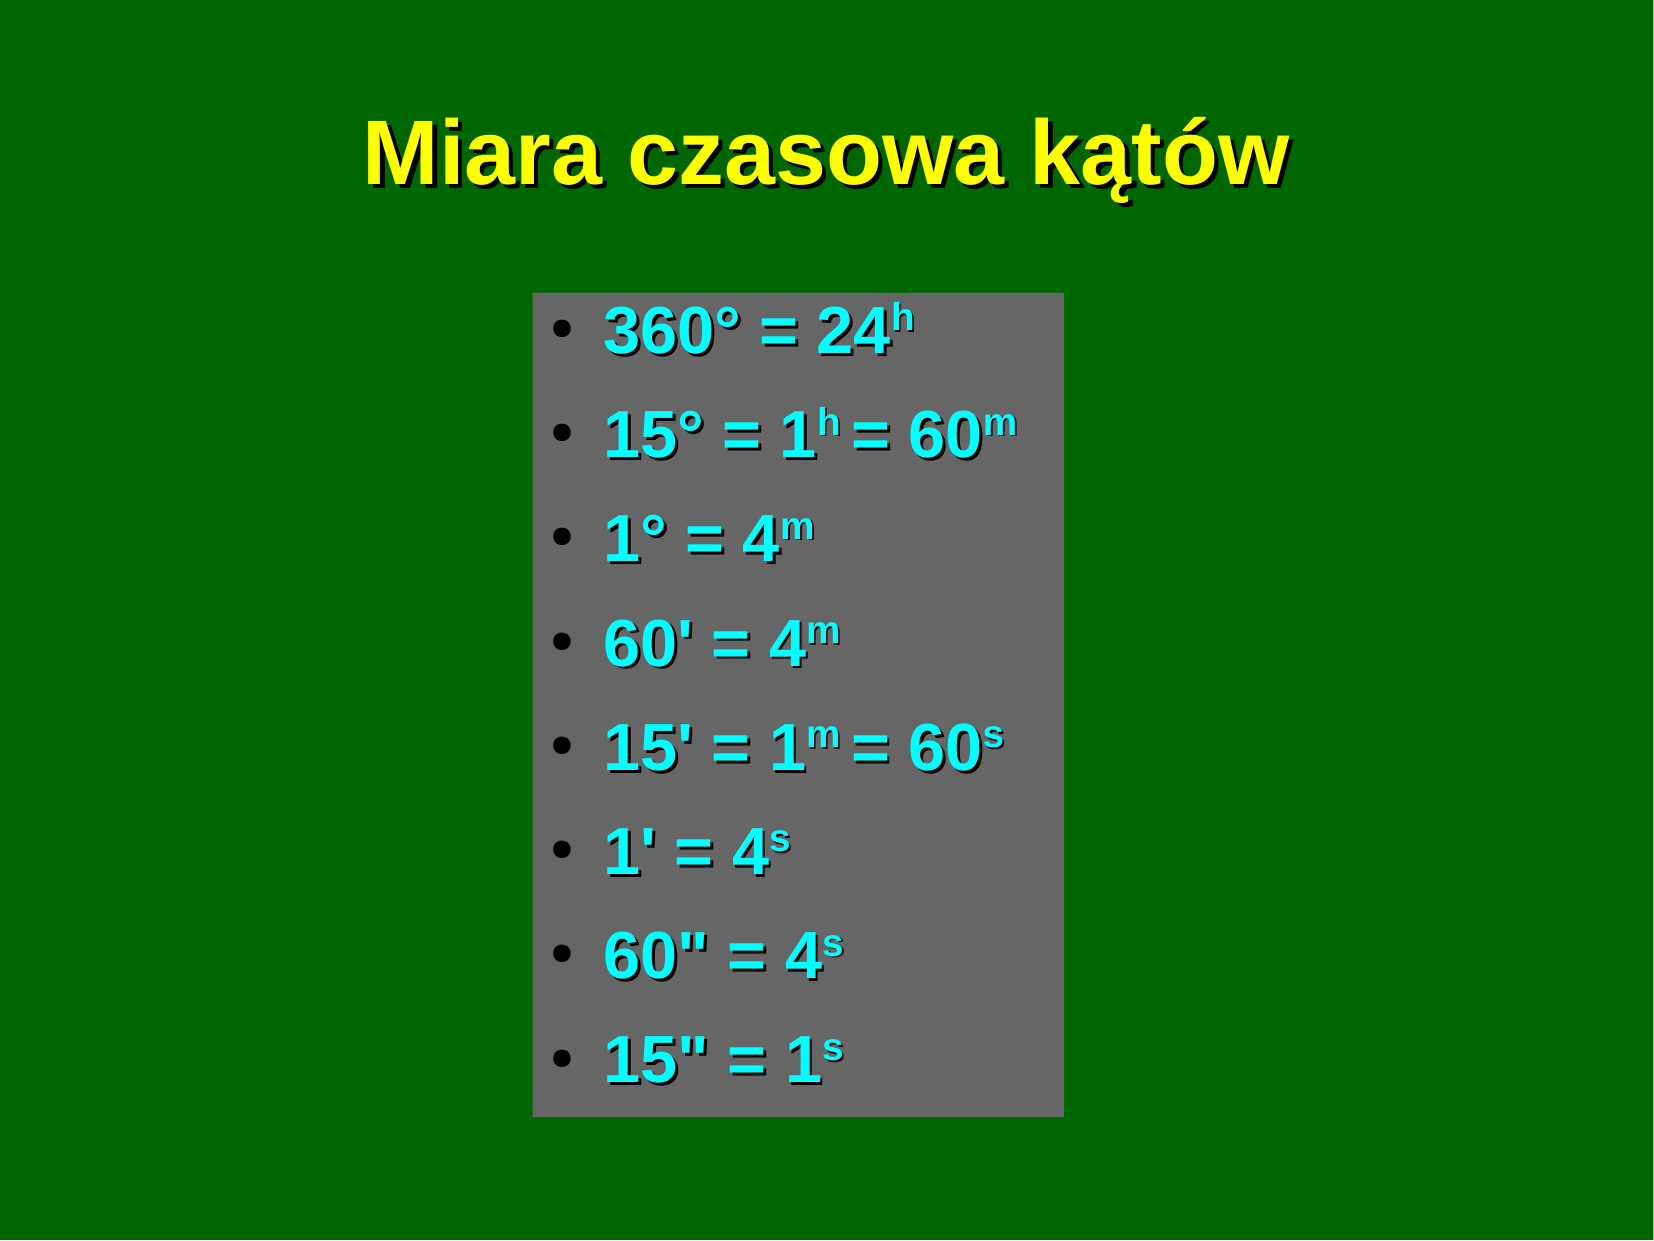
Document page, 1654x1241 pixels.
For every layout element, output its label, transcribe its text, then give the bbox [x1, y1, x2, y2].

title Miara czasowa kątów [82, 49, 1571, 257]
list 360° = 24h 15° = 1h = 60m 1° = 4m 60' = 4m 15' = 1m = 60s 1' = 4s 60" = 4s 15" = 1s [532, 292, 1065, 1118]
